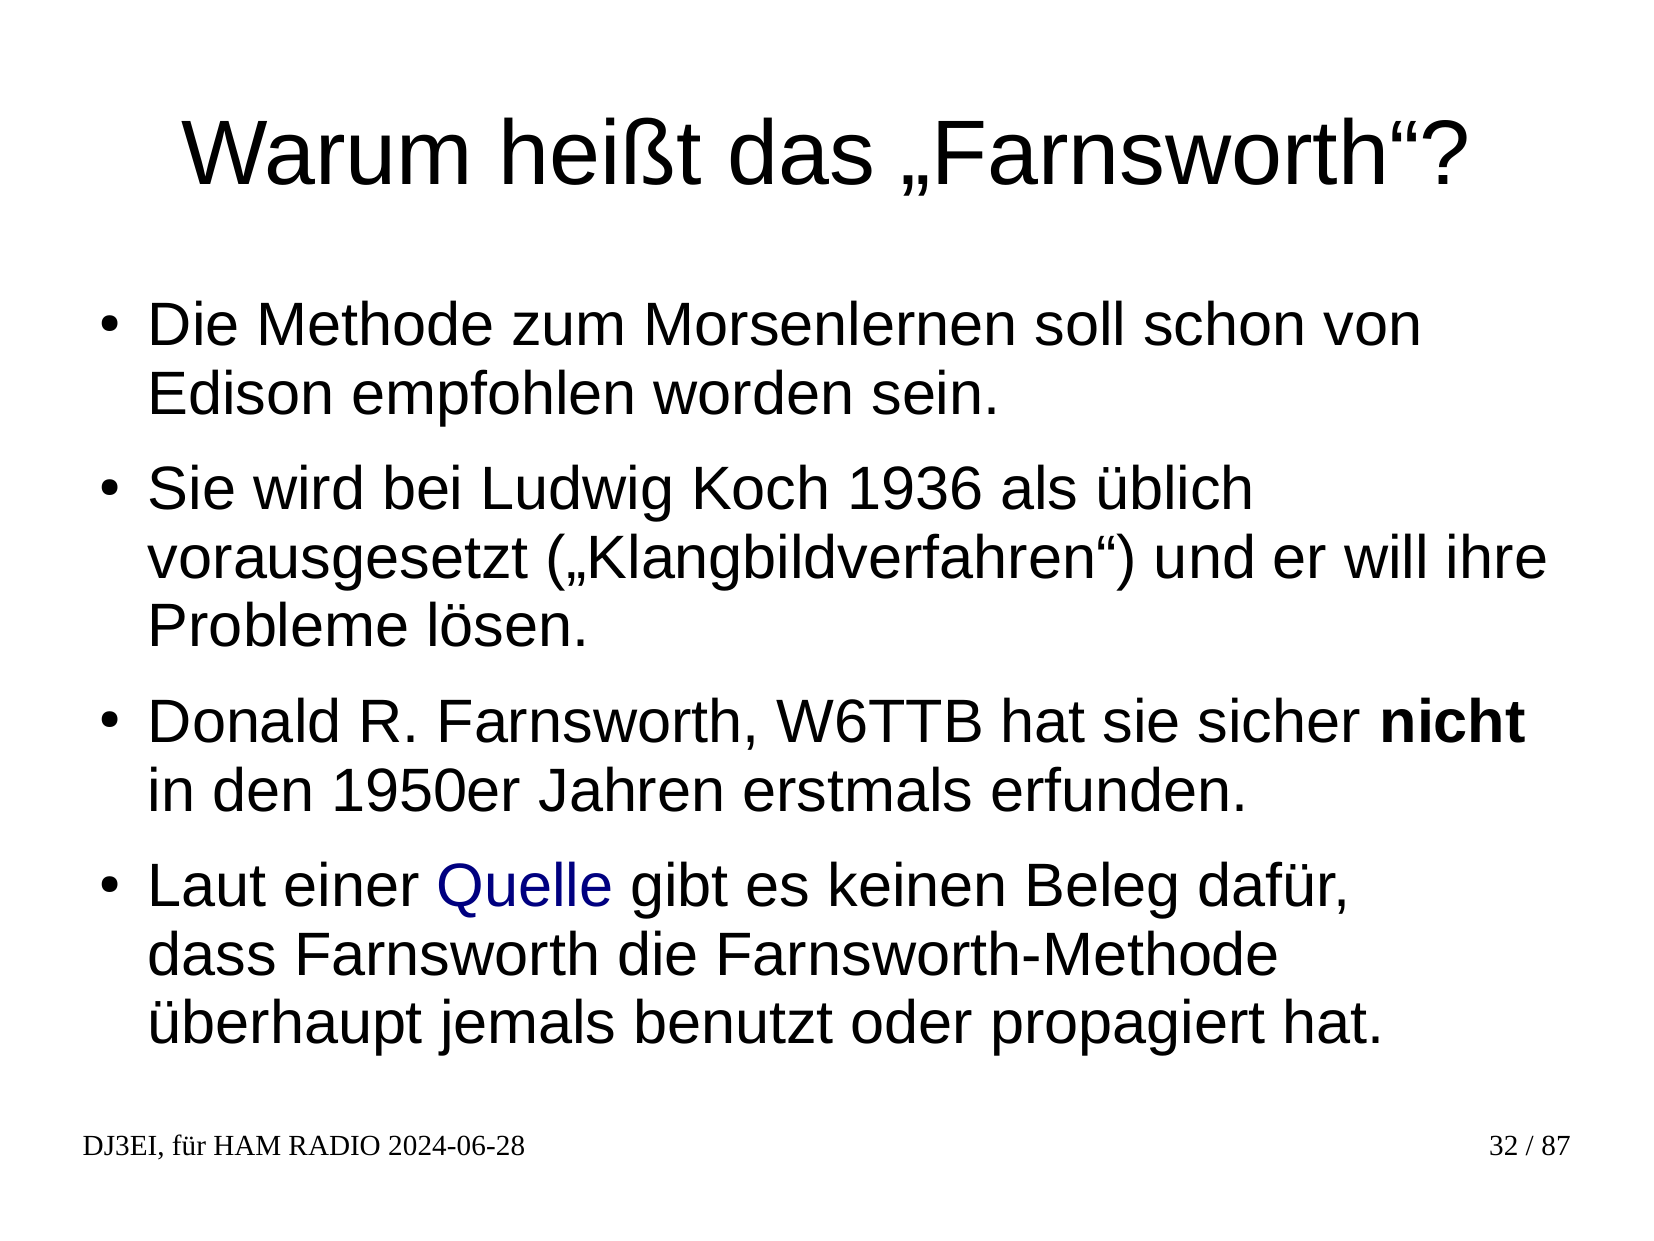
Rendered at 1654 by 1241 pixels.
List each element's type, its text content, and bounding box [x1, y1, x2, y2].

list Die Methode zum Morsenlernen soll schon von Edison empfohlen worden sein. Sie wird bei Ludwig Koch 1936 als üblich vorausgesetzt („Klangbildverfahren“) und er will ihre Probleme lösen. Donald R. Farnsworth, W6TTB hat sie sicher nicht in den 1950er Jahren erstmals erfunden. Laut einer Quelle gibt es keinen Beleg dafür, dass Farnsworth die Farnsworth-Methode überhaupt jemals benutzt oder propagiert hat. [82, 290, 1571, 1063]
title Warum heißt das „Farnsworth“? [82, 49, 1571, 257]
